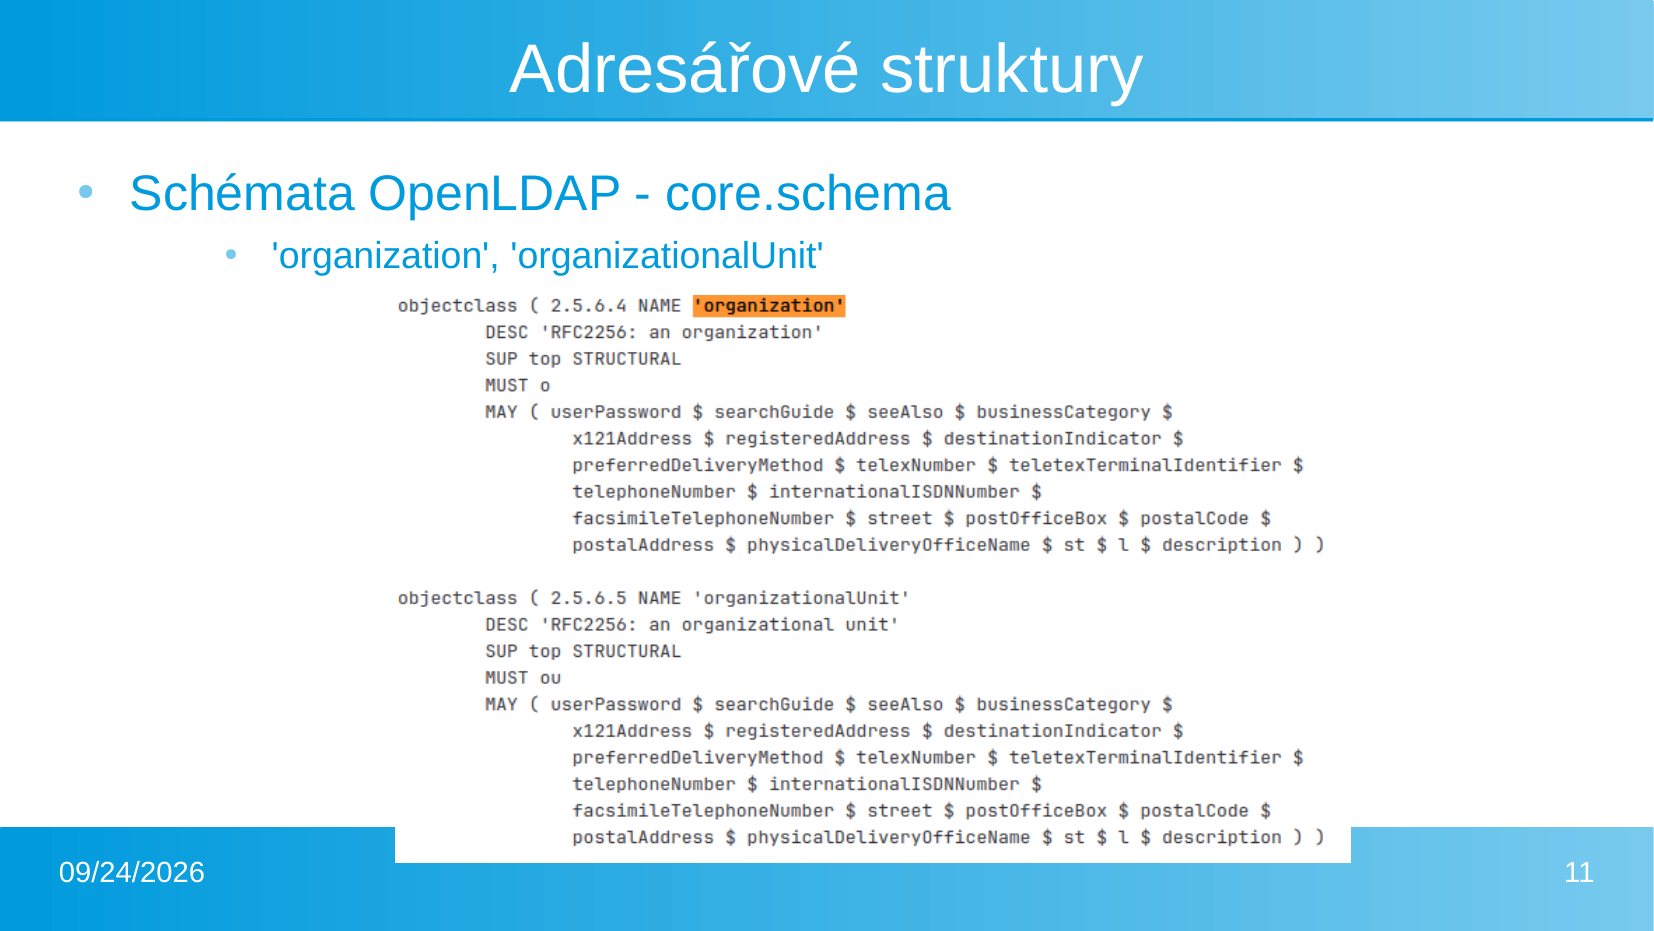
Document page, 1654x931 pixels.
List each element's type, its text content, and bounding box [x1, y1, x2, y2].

list Schémata OpenLDAP - core.schema 'organization', 'organizationalUnit' [59, 165, 1595, 756]
title Adresářové struktury [59, 29, 1595, 108]
picture [395, 295, 1351, 863]
